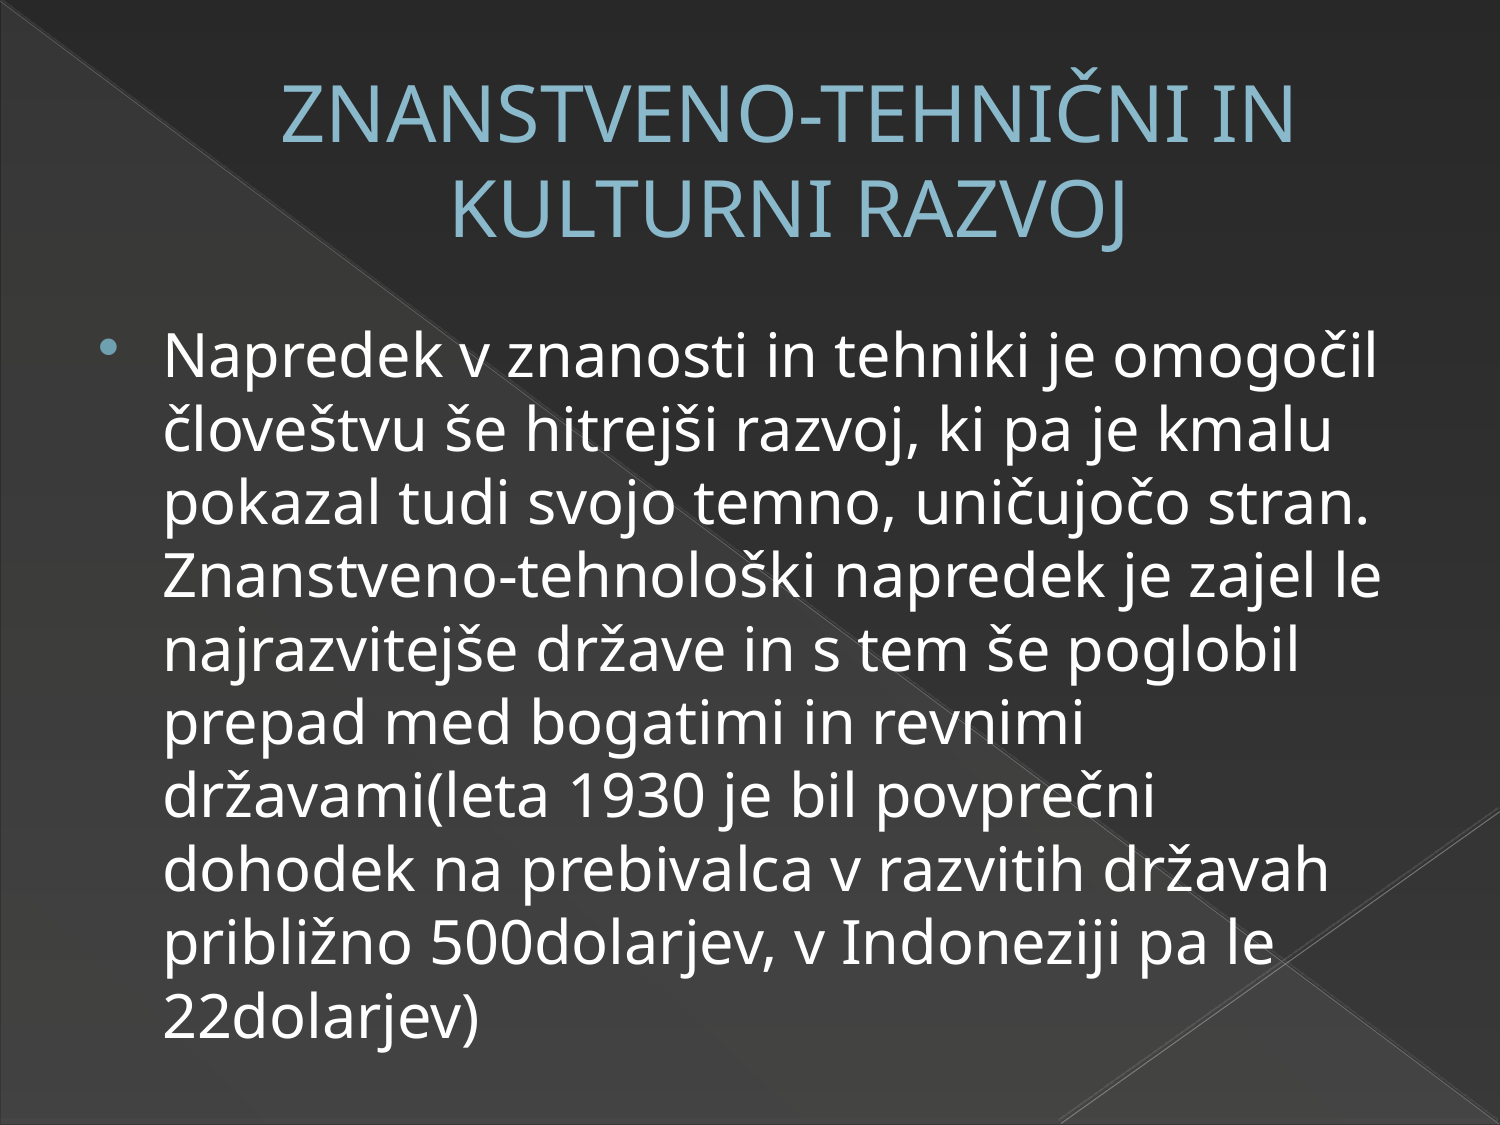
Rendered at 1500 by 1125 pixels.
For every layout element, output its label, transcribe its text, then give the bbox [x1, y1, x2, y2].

list Napredek v znanosti in tehniki je omogočil človeštvu še hitrejši razvoj, ki pa je kmalu pokazal tudi svojo temno, uničujočo stran. Znanstveno-tehnološki napredek je zajel le najrazvitejše države in s tem še poglobil prepad med bogatimi in revnimi državami(leta 1930 je bil povprečni dohodek na prebivalca v razvitih državah približno 500dolarjev, v Indoneziji pa le 22dolarjev) [75, 308, 1425, 1059]
title ZNANSTVENO-TEHNIČNI IN KULTURNI RAZVOJ [75, 43, 1425, 274]
